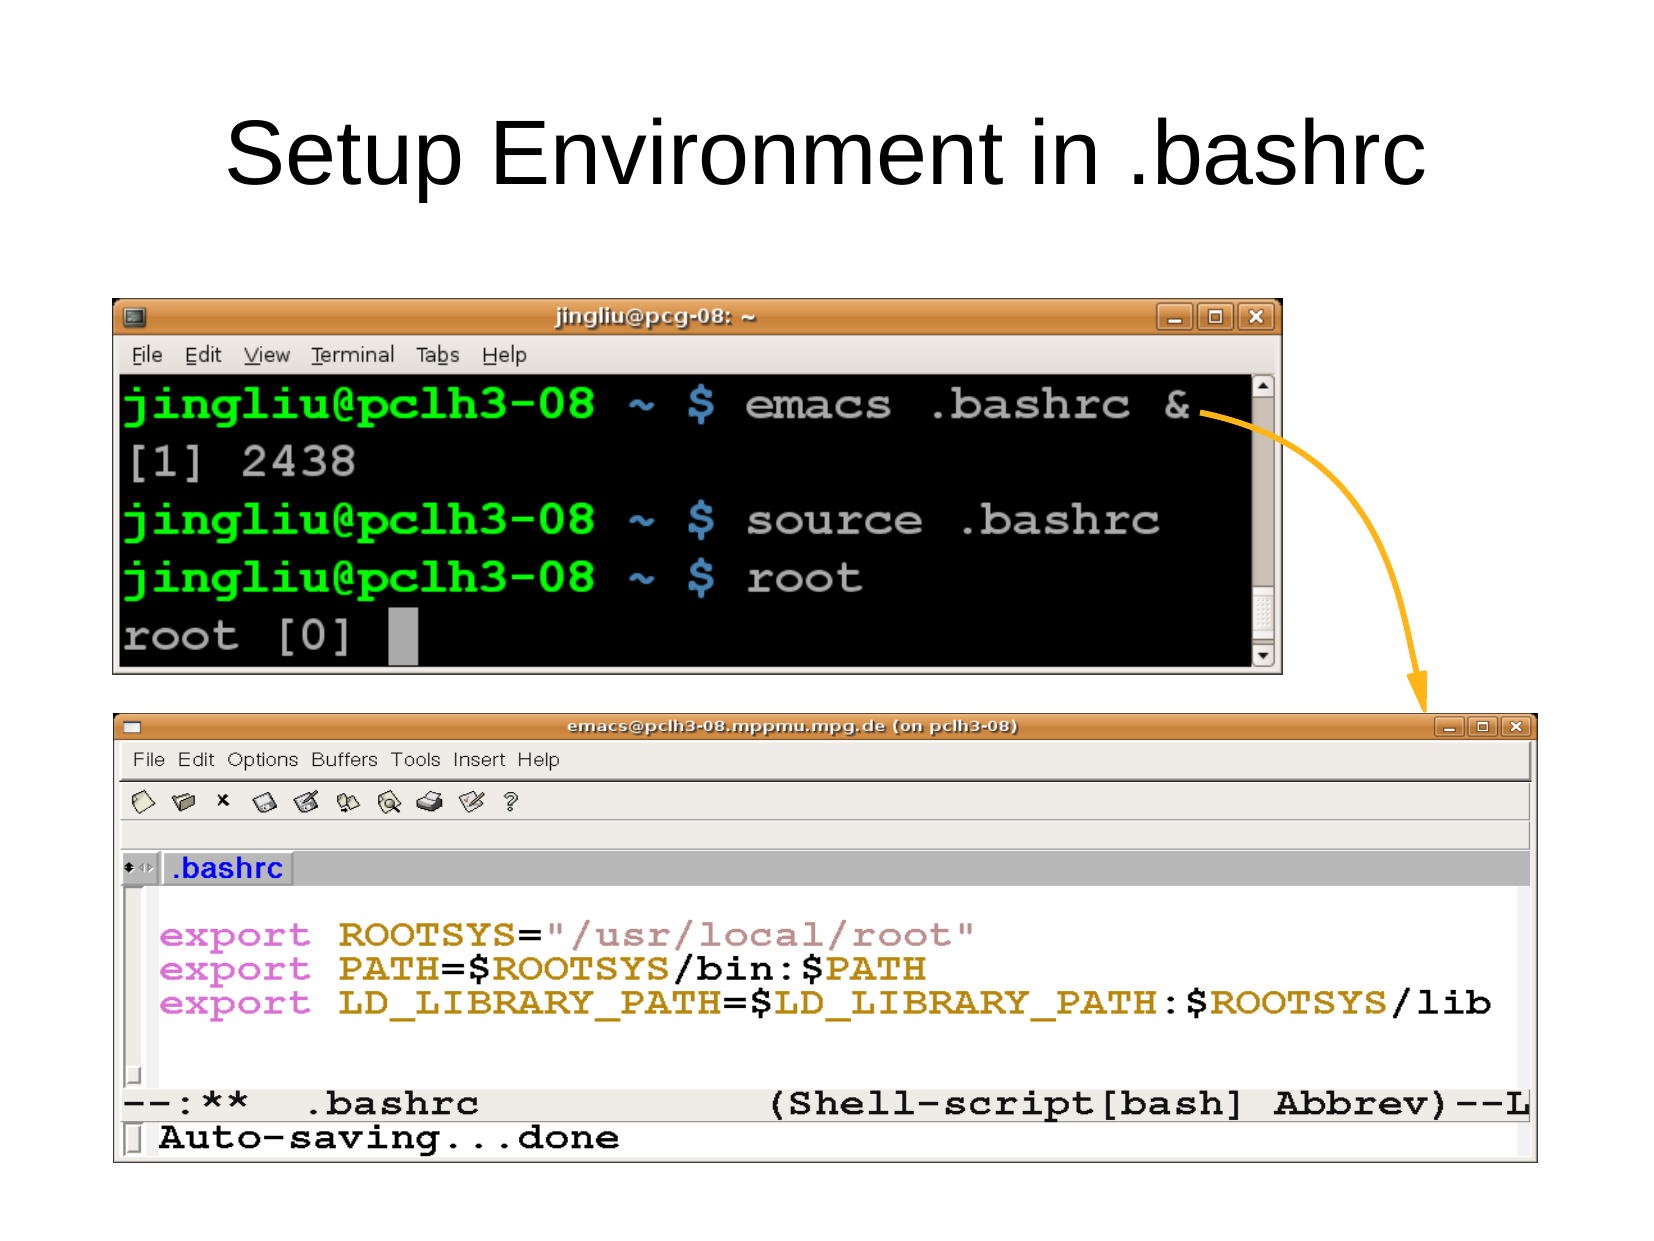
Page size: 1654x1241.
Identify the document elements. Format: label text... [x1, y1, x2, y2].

picture [113, 713, 1538, 1163]
title Setup Environment in .bashrc [82, 49, 1571, 257]
picture [112, 298, 1283, 676]
